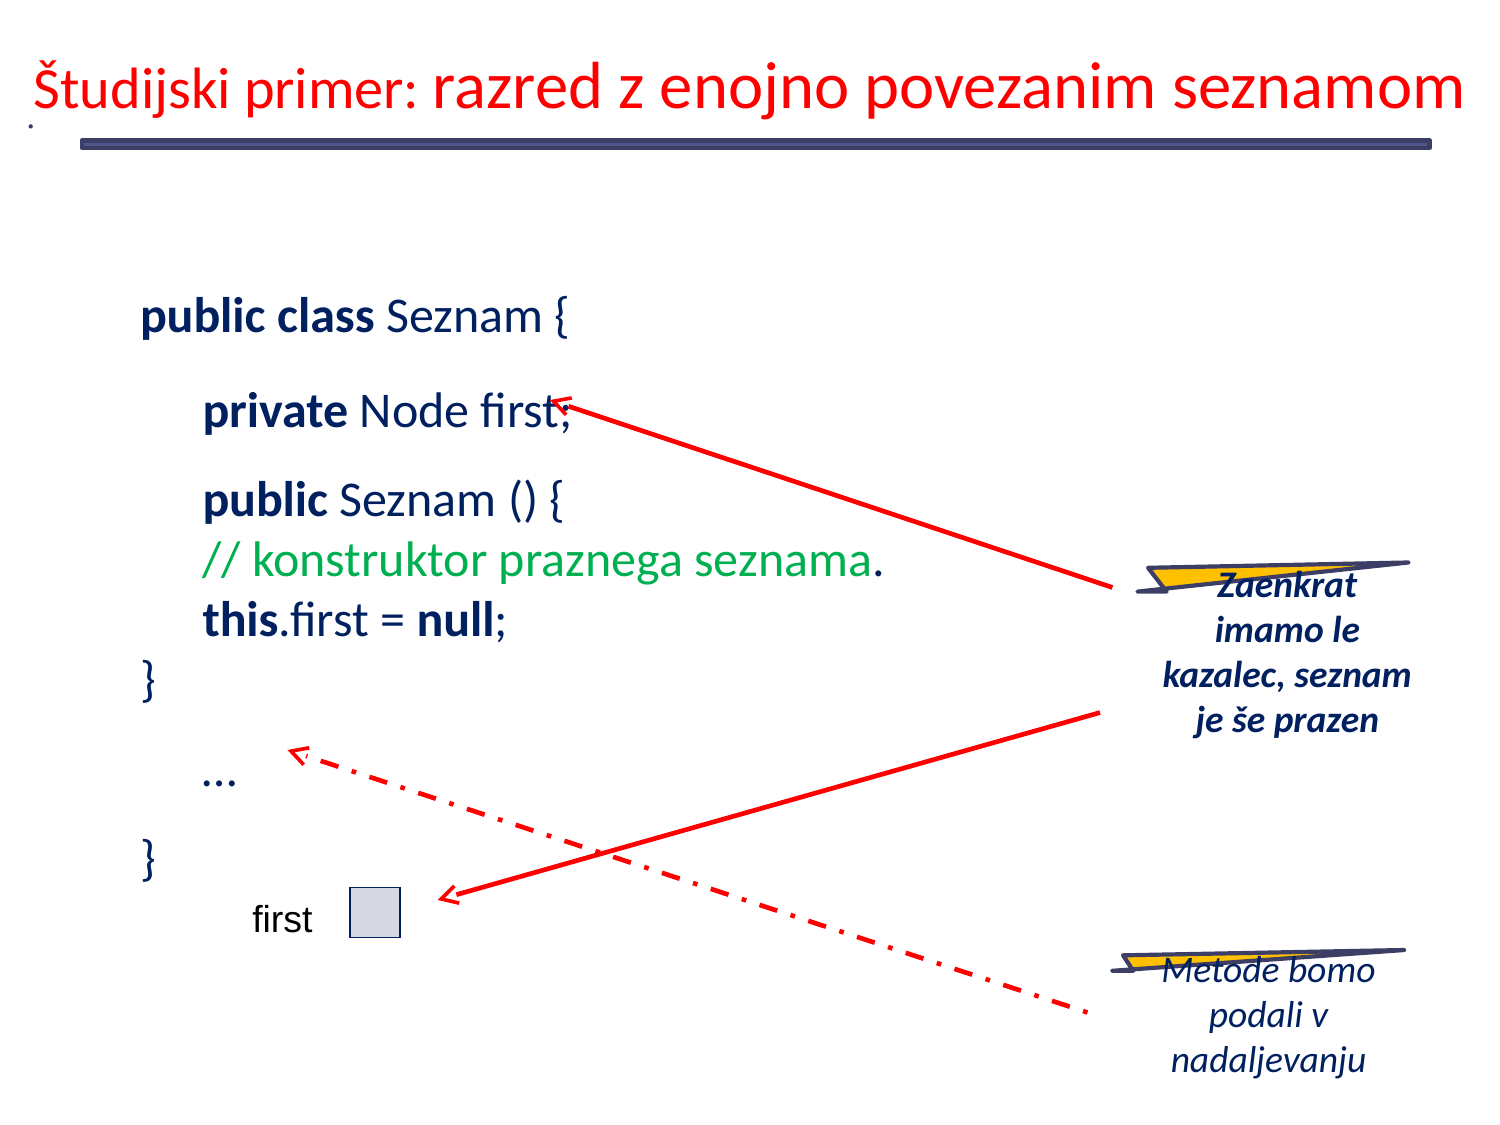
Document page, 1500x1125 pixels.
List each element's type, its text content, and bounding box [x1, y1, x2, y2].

text_box first [237, 887, 328, 948]
text_box Zaenkrat imamo le kazalec, seznam je še prazen [1137, 562, 1409, 592]
text_box [350, 887, 400, 938]
title Študijski primer: razred z enojno povezanim seznamom [0, 23, 1500, 141]
text_box Metode bomo podali v nadaljevanju [1112, 950, 1405, 971]
list public class Seznam { private Node first; public Seznam () { // konstruktor praznega seznama. this.first = null; } … } [0, 249, 1275, 1013]
